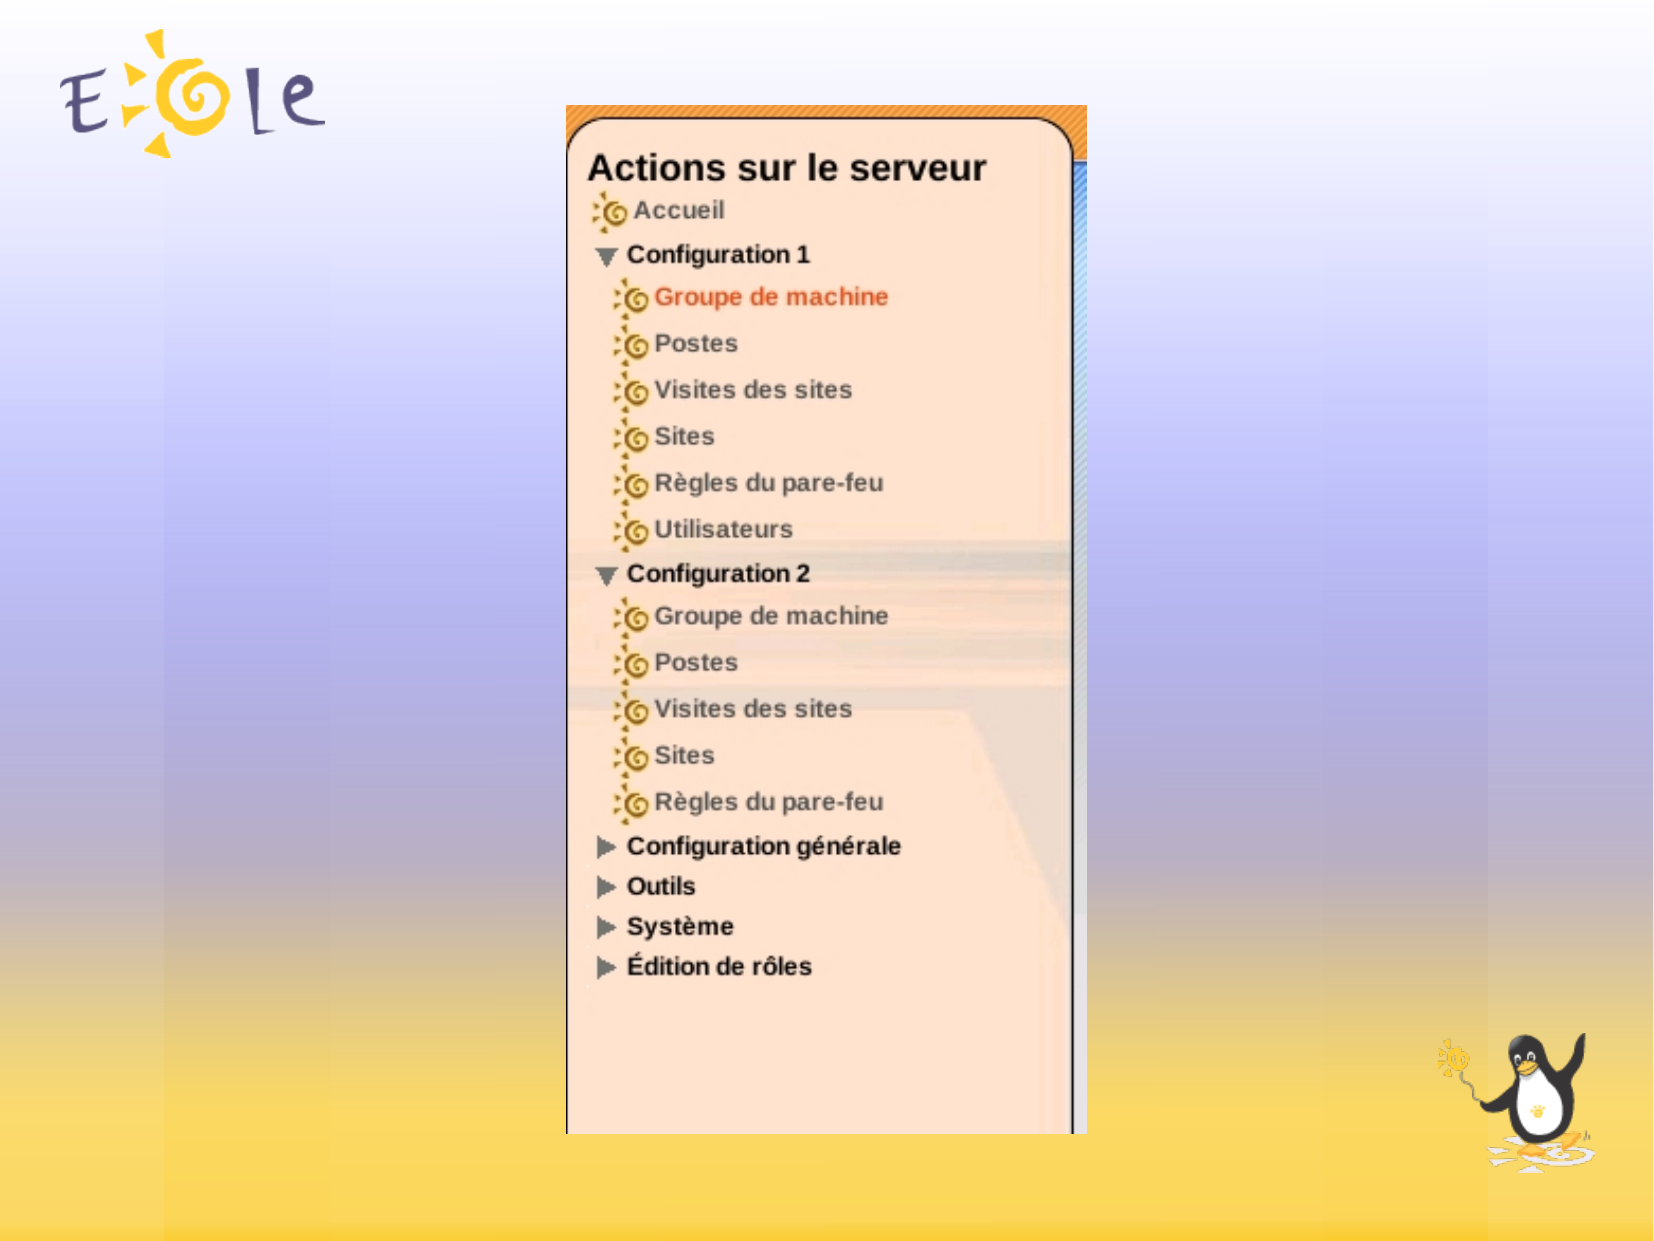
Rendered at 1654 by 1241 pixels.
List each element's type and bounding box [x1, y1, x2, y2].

picture [0, 0, 1654, 1241]
title [88, 59, 1577, 252]
subtitle [1087, 297, 1571, 1102]
subtitle [82, 297, 566, 1102]
